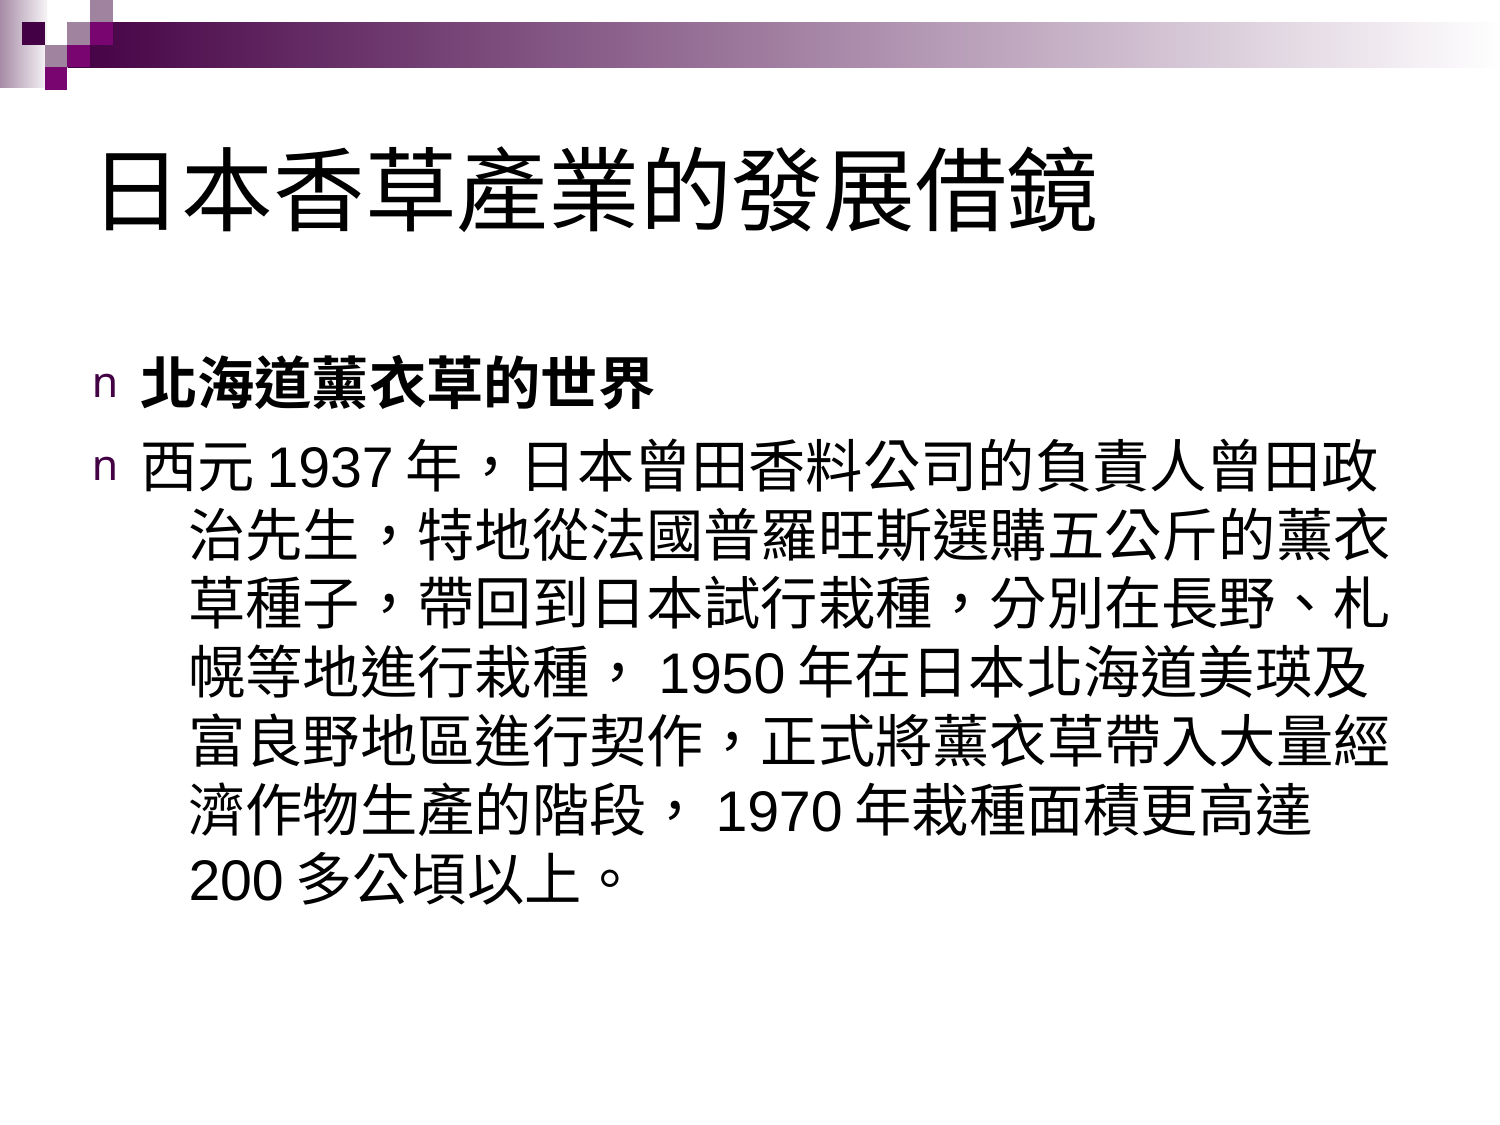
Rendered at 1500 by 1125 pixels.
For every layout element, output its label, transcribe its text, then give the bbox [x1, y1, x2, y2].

list 北海道薰衣草的世界 西元1937年，日本曾田香料公司的負責人曾田政治先生，特地從法國普羅旺斯選購五公斤的薰衣草種子，帶回到日本試行栽種，分別在長野、札幌等地進行栽種，1950年在日本北海道美瑛及富良野地區進行契作，正式將薰衣草帶入大量經濟作物生產的階段，1970年栽種面積更高達200多公頃以上。 [76, 339, 1414, 926]
title 日本香草產業的發展借鏡 [75, 75, 1426, 300]
